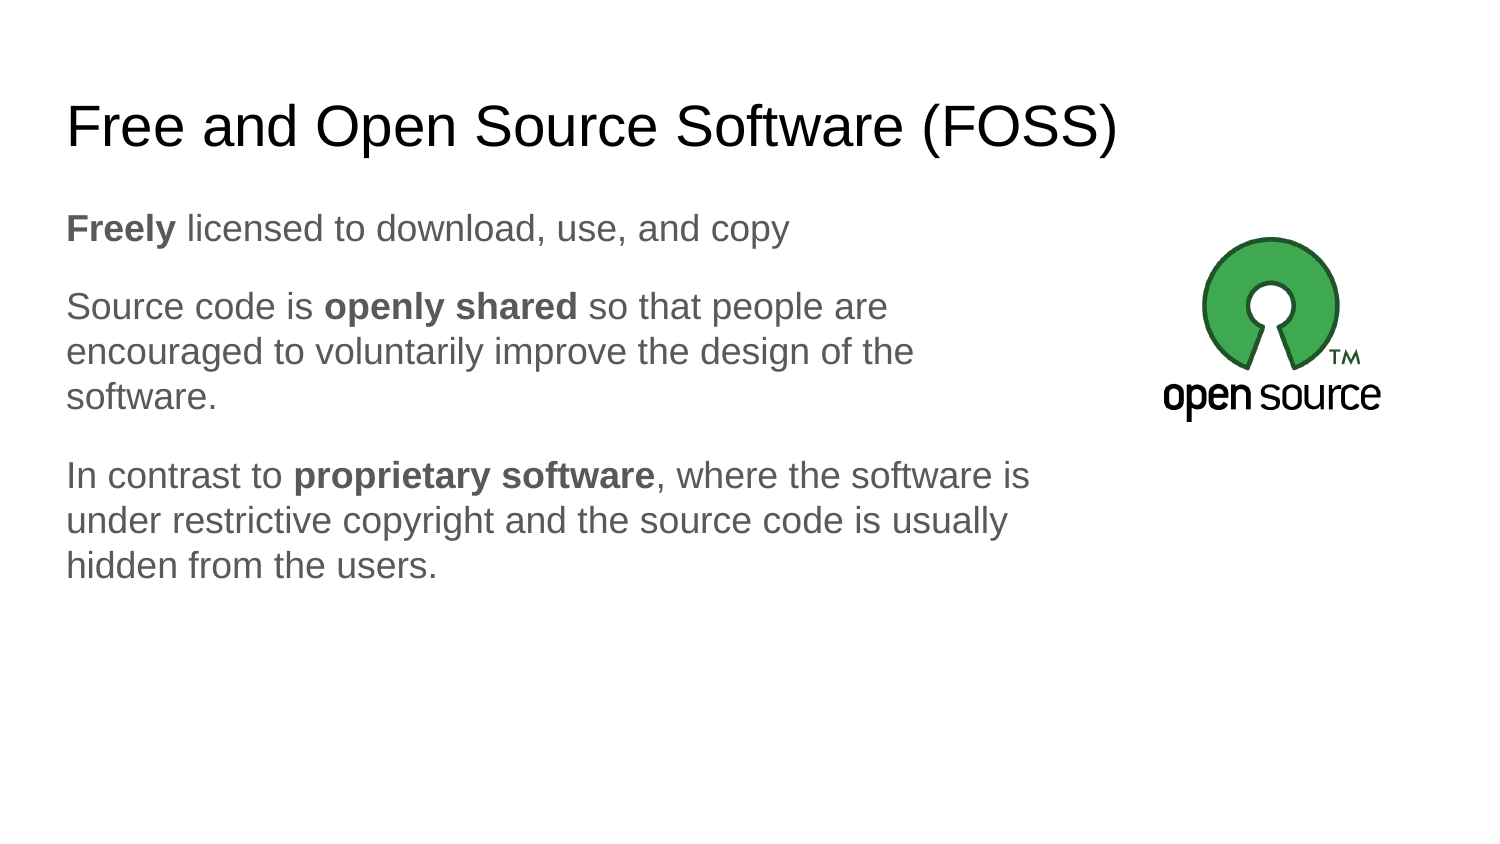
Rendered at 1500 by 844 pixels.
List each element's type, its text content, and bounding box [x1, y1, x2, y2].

list Freely licensed to download, use, and copy Source code is openly shared so that people are encouraged to voluntarily improve the design of the software. In contrast to proprietary software, where the software is under restrictive copyright and the source code is usually hidden from the users. [51, 189, 1084, 750]
picture [1151, 225, 1393, 434]
title Free and Open Source Software (FOSS) [51, 72, 1449, 167]
